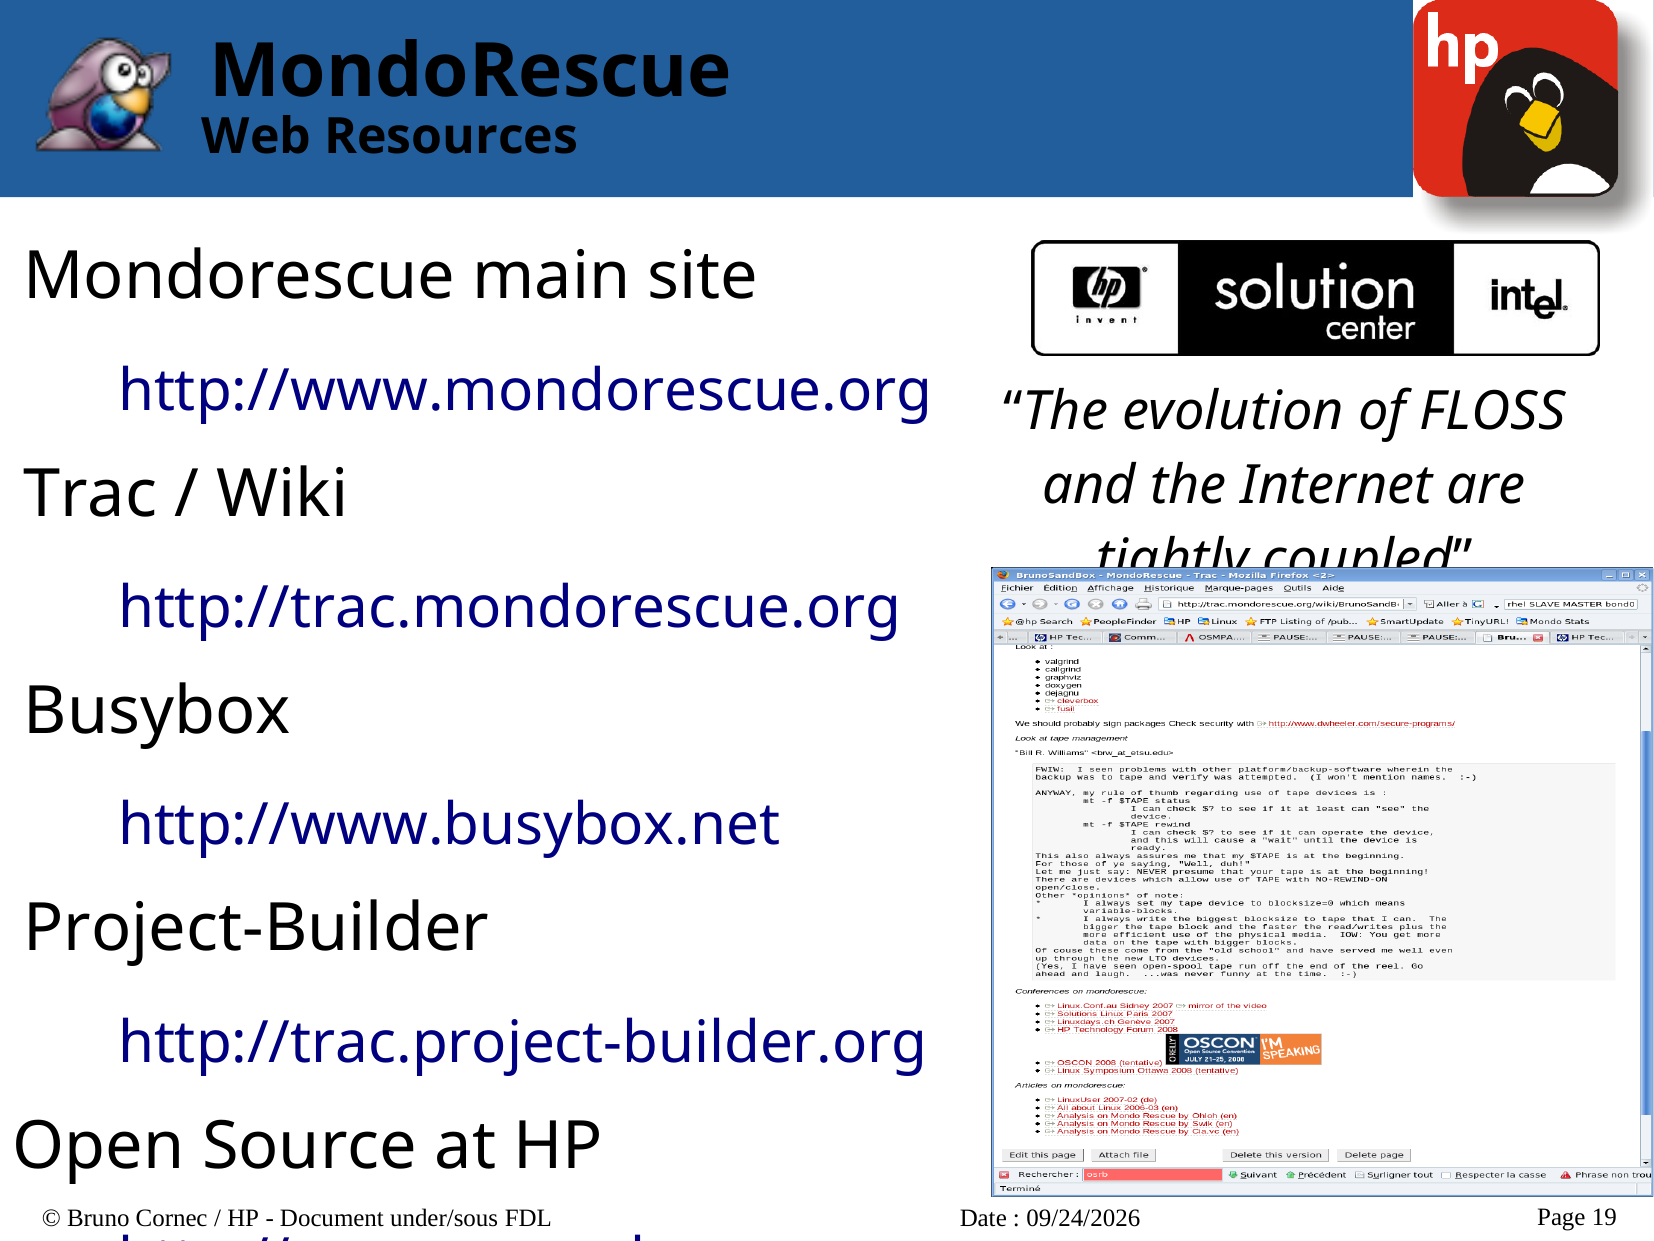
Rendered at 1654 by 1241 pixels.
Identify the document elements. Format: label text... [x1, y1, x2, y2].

text_box “The evolution of FLOSS and the Internet are tightly coupled” [1003, 371, 1632, 567]
picture [1031, 240, 1600, 356]
picture [1413, 0, 1654, 235]
picture [0, 0, 211, 199]
list Mondorescue main site http://www.mondorescue.org Trac / Wiki http://trac.mondorescue.org Busybox http://www.busybox.net Project-Builder http://trac.project-builder.org Open Source at HP http://opensource.hp.com [11, 227, 1089, 1241]
picture [991, 567, 1654, 1197]
title Web Resources [201, 32, 1191, 241]
